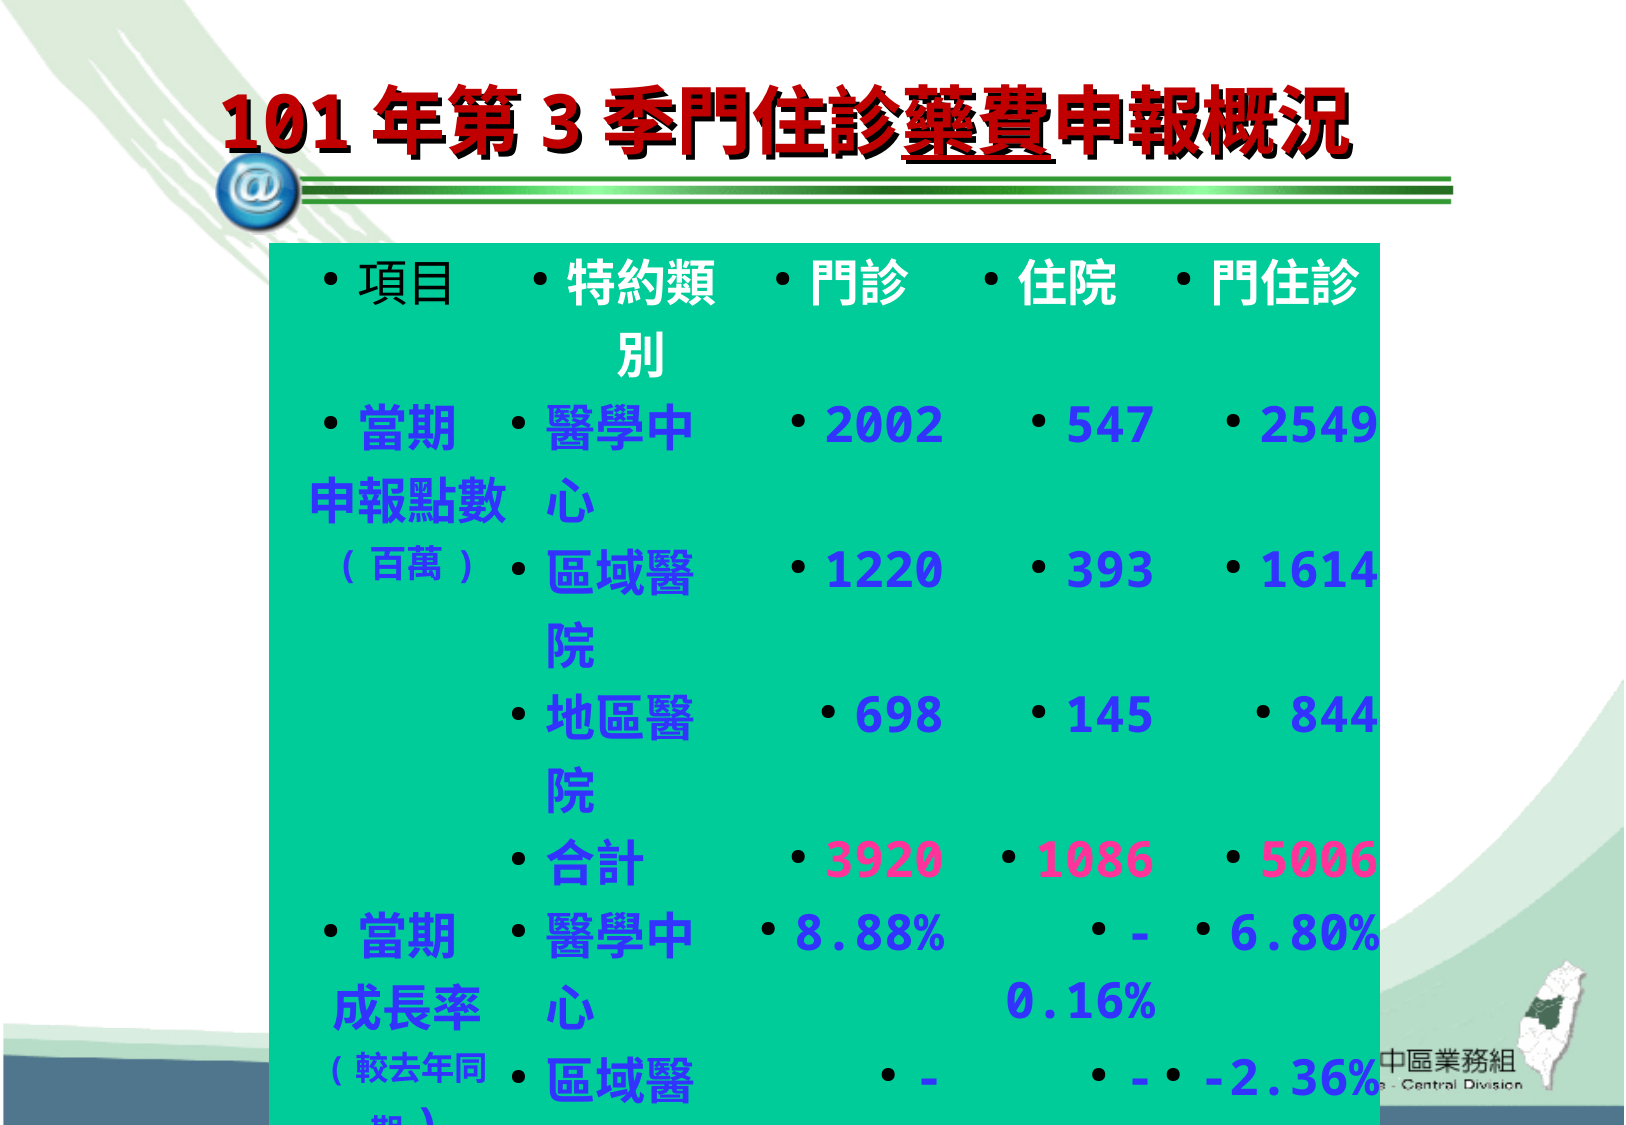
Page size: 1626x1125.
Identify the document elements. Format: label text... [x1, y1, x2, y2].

table_cell 5006 [1155, 824, 1380, 896]
table_cell 1614 [1155, 534, 1380, 679]
table_cell 6.80% [1155, 896, 1380, 1042]
table_cell 2549 [1155, 389, 1380, 534]
table_cell 547 [945, 389, 1155, 534]
table_header 住院 [945, 243, 1155, 389]
table_cell 合計 [510, 824, 739, 896]
table_cell 醫學中心 [510, 896, 739, 1042]
table_cell 區域醫院 [510, 534, 739, 679]
table_cell 1086 [945, 824, 1155, 896]
table_header 門住診 [1155, 243, 1380, 389]
table_cell -1.24% [739, 1042, 945, 1125]
table_cell 8.88% [739, 896, 945, 1042]
table_cell -2.36% [1155, 1042, 1380, 1125]
table_cell 2002 [739, 389, 945, 534]
table_cell 393 [945, 534, 1155, 679]
table_header 門診 [739, 243, 945, 389]
table_cell 當期 申報點數 (百萬) [269, 389, 510, 896]
table_cell 698 [739, 679, 945, 824]
table_cell 844 [1155, 679, 1380, 824]
table_cell 醫學中心 [510, 389, 739, 534]
table_cell -5.71% [945, 1042, 1155, 1125]
title 101年第3季門住診藥費申報概況 [103, 66, 1503, 254]
table_cell 地區醫院 [510, 679, 739, 824]
table_cell 1220 [739, 534, 945, 679]
table_header 特約類別 [510, 243, 739, 389]
table_cell 區域醫院 [510, 1042, 739, 1125]
table_cell 3920 [739, 824, 945, 896]
table_header 項目 [269, 243, 510, 389]
table_cell -0.16% [945, 896, 1155, 1042]
table_cell 當期 成長率 (較去年同期) [269, 896, 510, 1125]
table_cell 145 [945, 679, 1155, 824]
